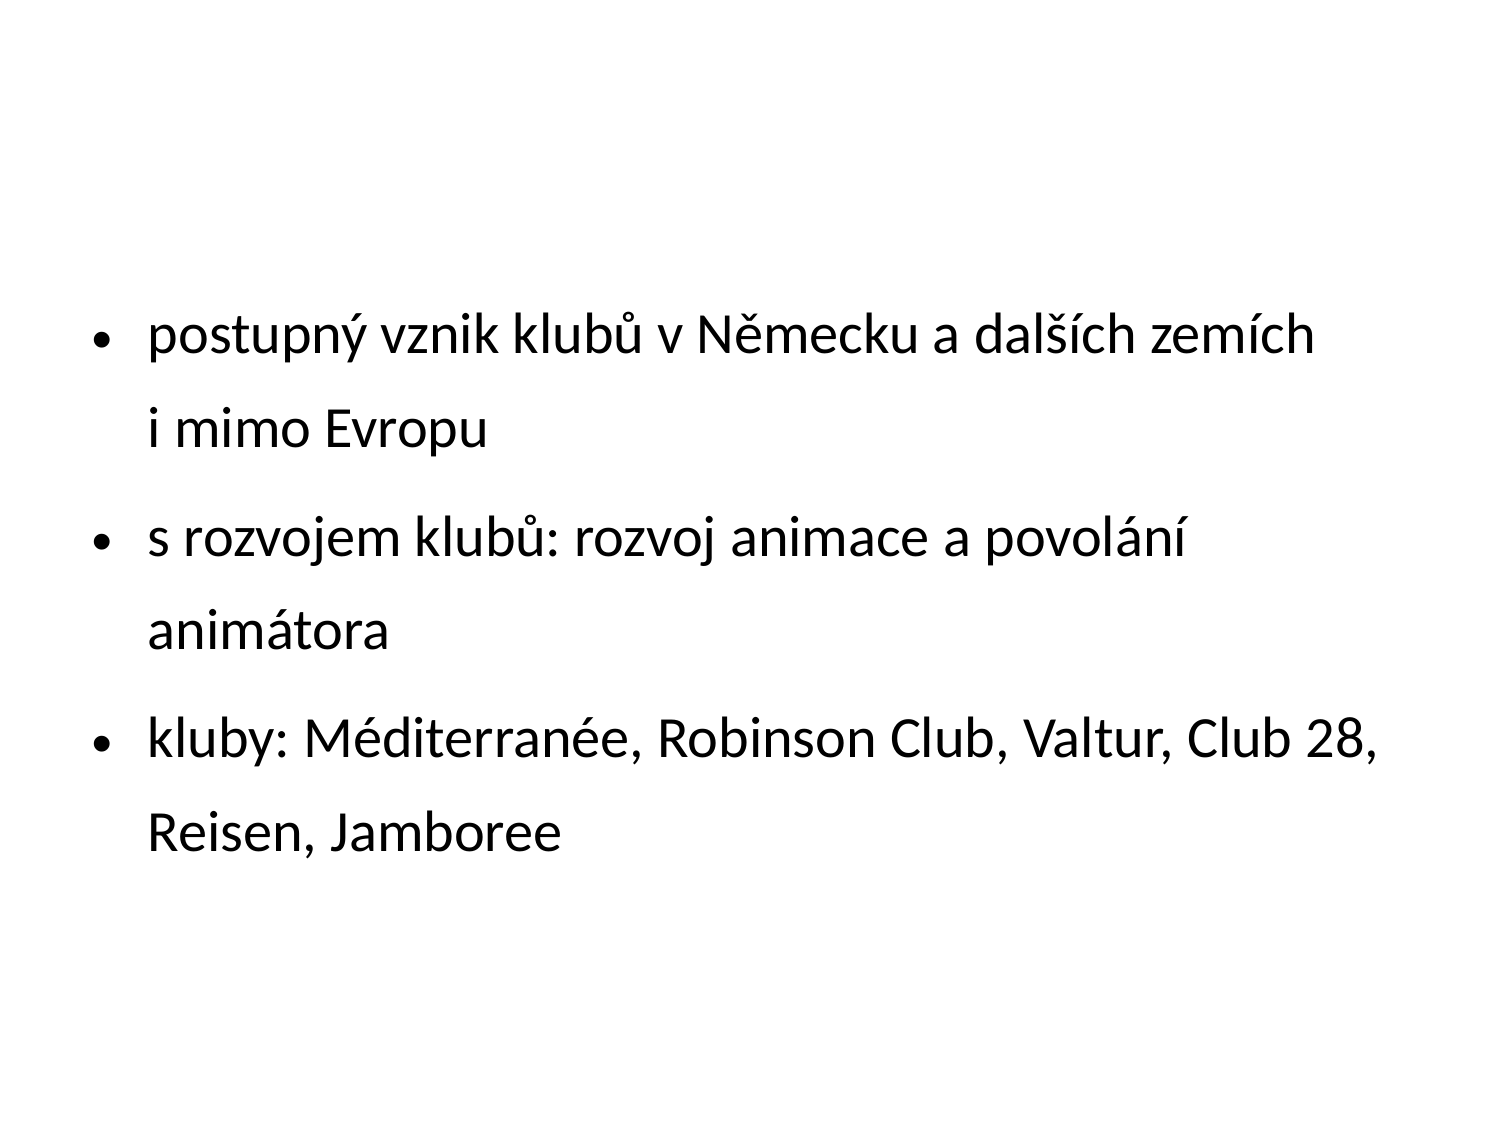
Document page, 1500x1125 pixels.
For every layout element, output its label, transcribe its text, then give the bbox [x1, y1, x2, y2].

list postupný vznik klubů v Německu a dalších zemích i mimo Evropu s rozvojem klubů: rozvoj animace a povolání animátora kluby: Méditerranée, Robinson Club, Valtur, Club 28, Reisen, Jamboree [76, 267, 1427, 1010]
